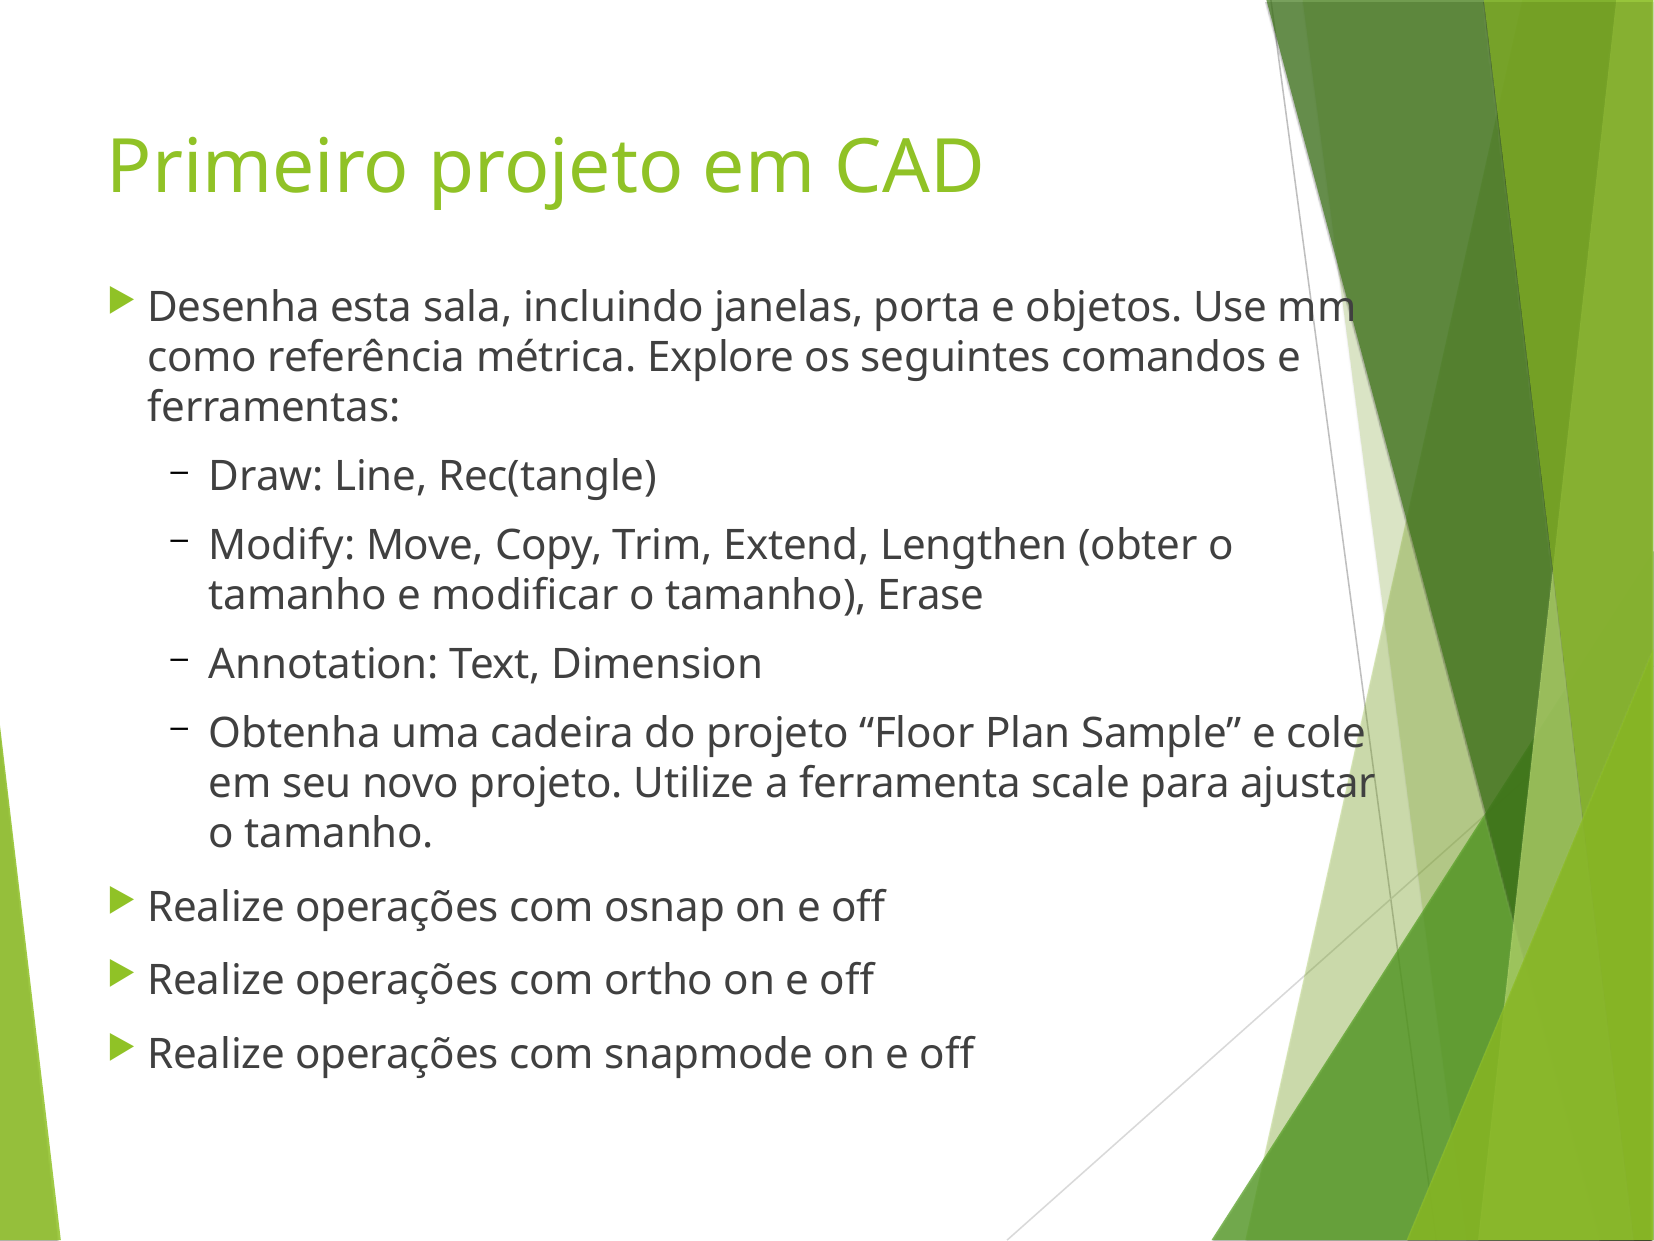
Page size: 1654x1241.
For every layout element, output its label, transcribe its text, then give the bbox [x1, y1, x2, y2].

title Primeiro projeto em CAD [91, 110, 1258, 271]
list Desenha esta sala, incluindo janelas, porta e objetos. Use mm como referência métrica. Explore os seguintes comandos e ferramentas: Draw: Line, Rec(tangle) Modify: Move, Copy, Trim, Extend, Lengthen (obter o tamanho e modificar o tamanho), Erase Annotation: Text, Dimension Obtenha uma cadeira do projeto “Floor Plan Sample” e cole em seu novo projeto. Utilize a ferramenta scale para ajustar o tamanho. Realize operações com osnap on e off Realize operações com ortho on e off Realize operações com snapmode on e off [91, 271, 1406, 1093]
